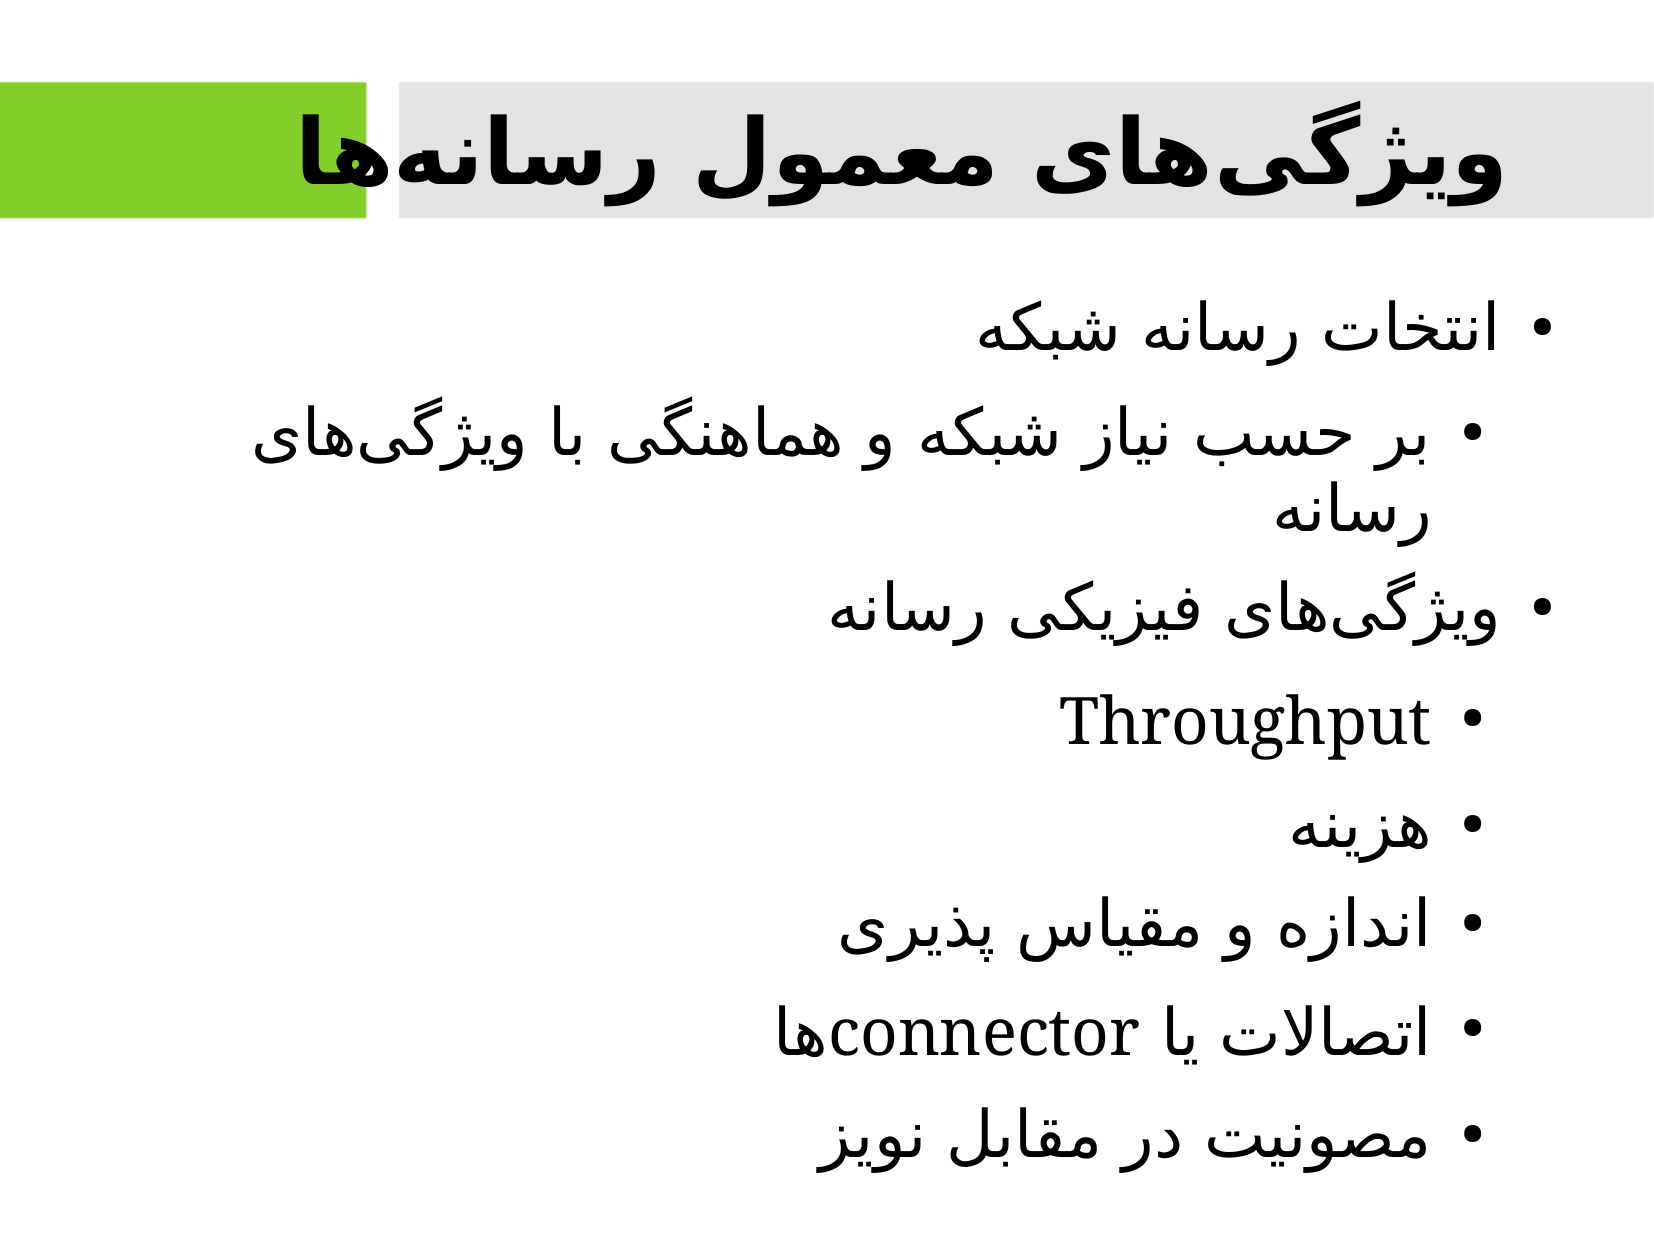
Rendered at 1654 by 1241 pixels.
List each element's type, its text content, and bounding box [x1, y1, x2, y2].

picture [0, 0, 1654, 1241]
title ویژگی‌های معمول رسانه‌ها [82, 49, 1571, 257]
list انتخات رسانه شبکه بر حسب نیاز شبکه و هماهنگی با ویژگی‌های رسانه ویژگی‌های فیزیکی رسانه Throughput هزینه اندازه و مقیاس پذیری اتصالات یا connectorها مصونیت در مقابل نویز [82, 290, 1571, 1182]
